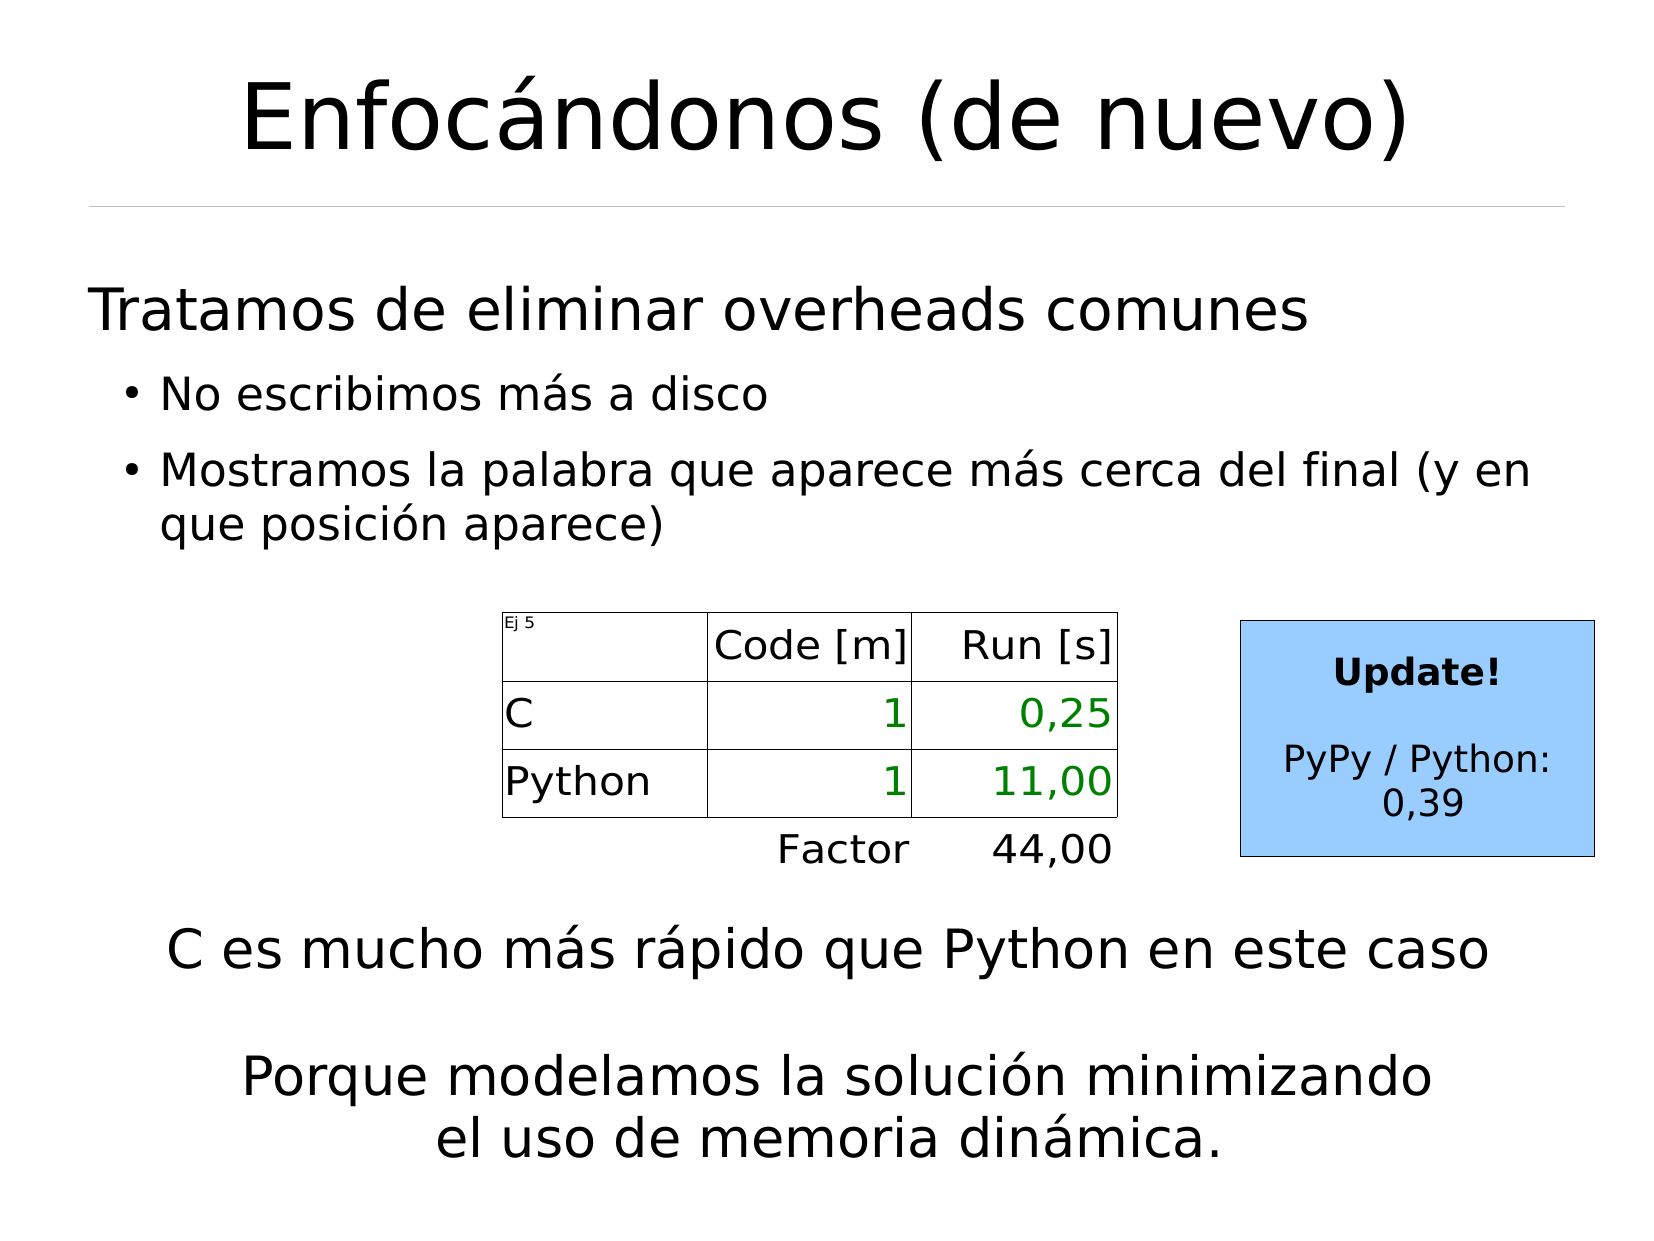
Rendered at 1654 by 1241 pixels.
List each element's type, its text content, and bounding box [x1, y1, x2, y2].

subtitle Tratamos de eliminar overheads comunes No escribimos más a disco Mostramos la palabra que aparece más cerca del final (y en que posición aparece) C es mucho más rápido que Python en este caso Porque modelamos la solución minimizando el uso de memoria dinámica. [88, 206, 1571, 1241]
chart [501, 612, 1169, 886]
text_box Update! PyPy / Python: 0,39 [1240, 620, 1595, 857]
title Enfocándonos (de nuevo) [88, 29, 1565, 206]
